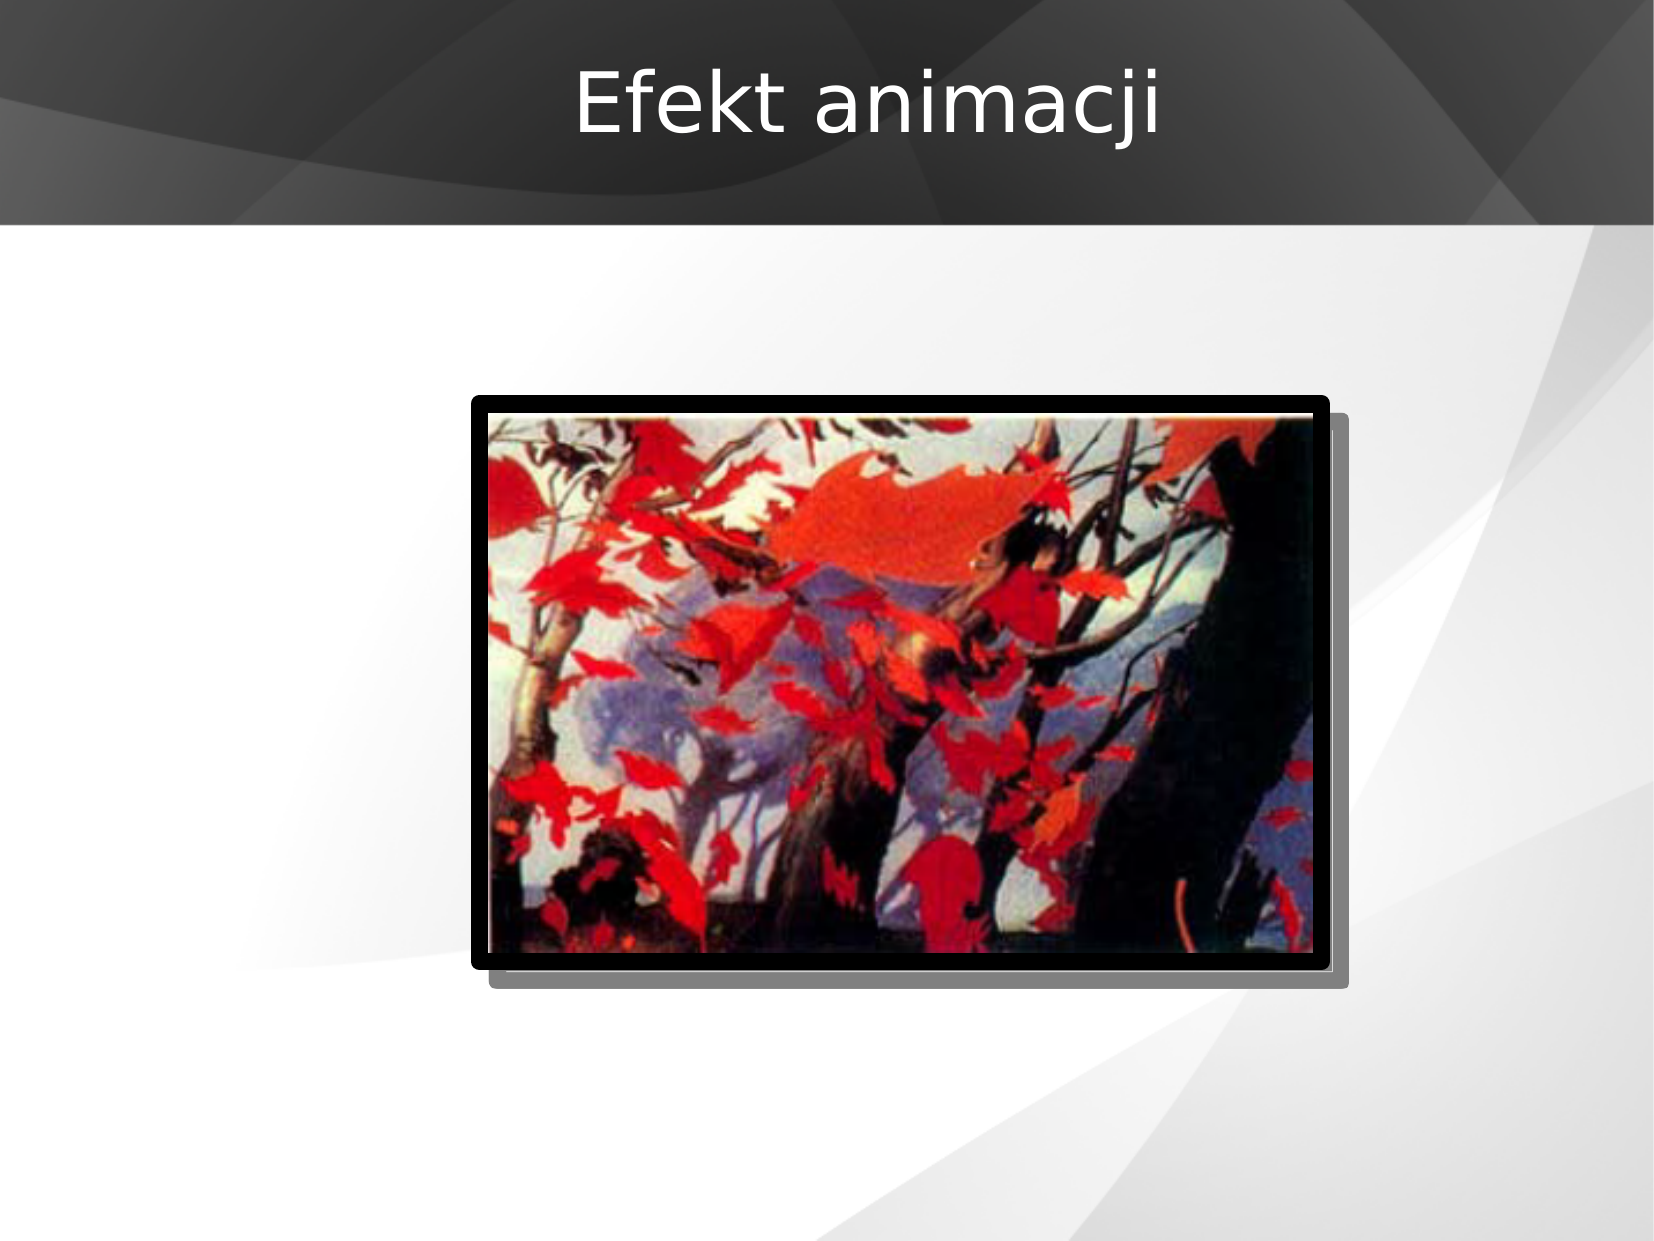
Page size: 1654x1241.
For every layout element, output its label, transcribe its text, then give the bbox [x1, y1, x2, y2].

title Efekt animacji [124, 0, 1613, 208]
picture [0, 0, 1654, 1241]
